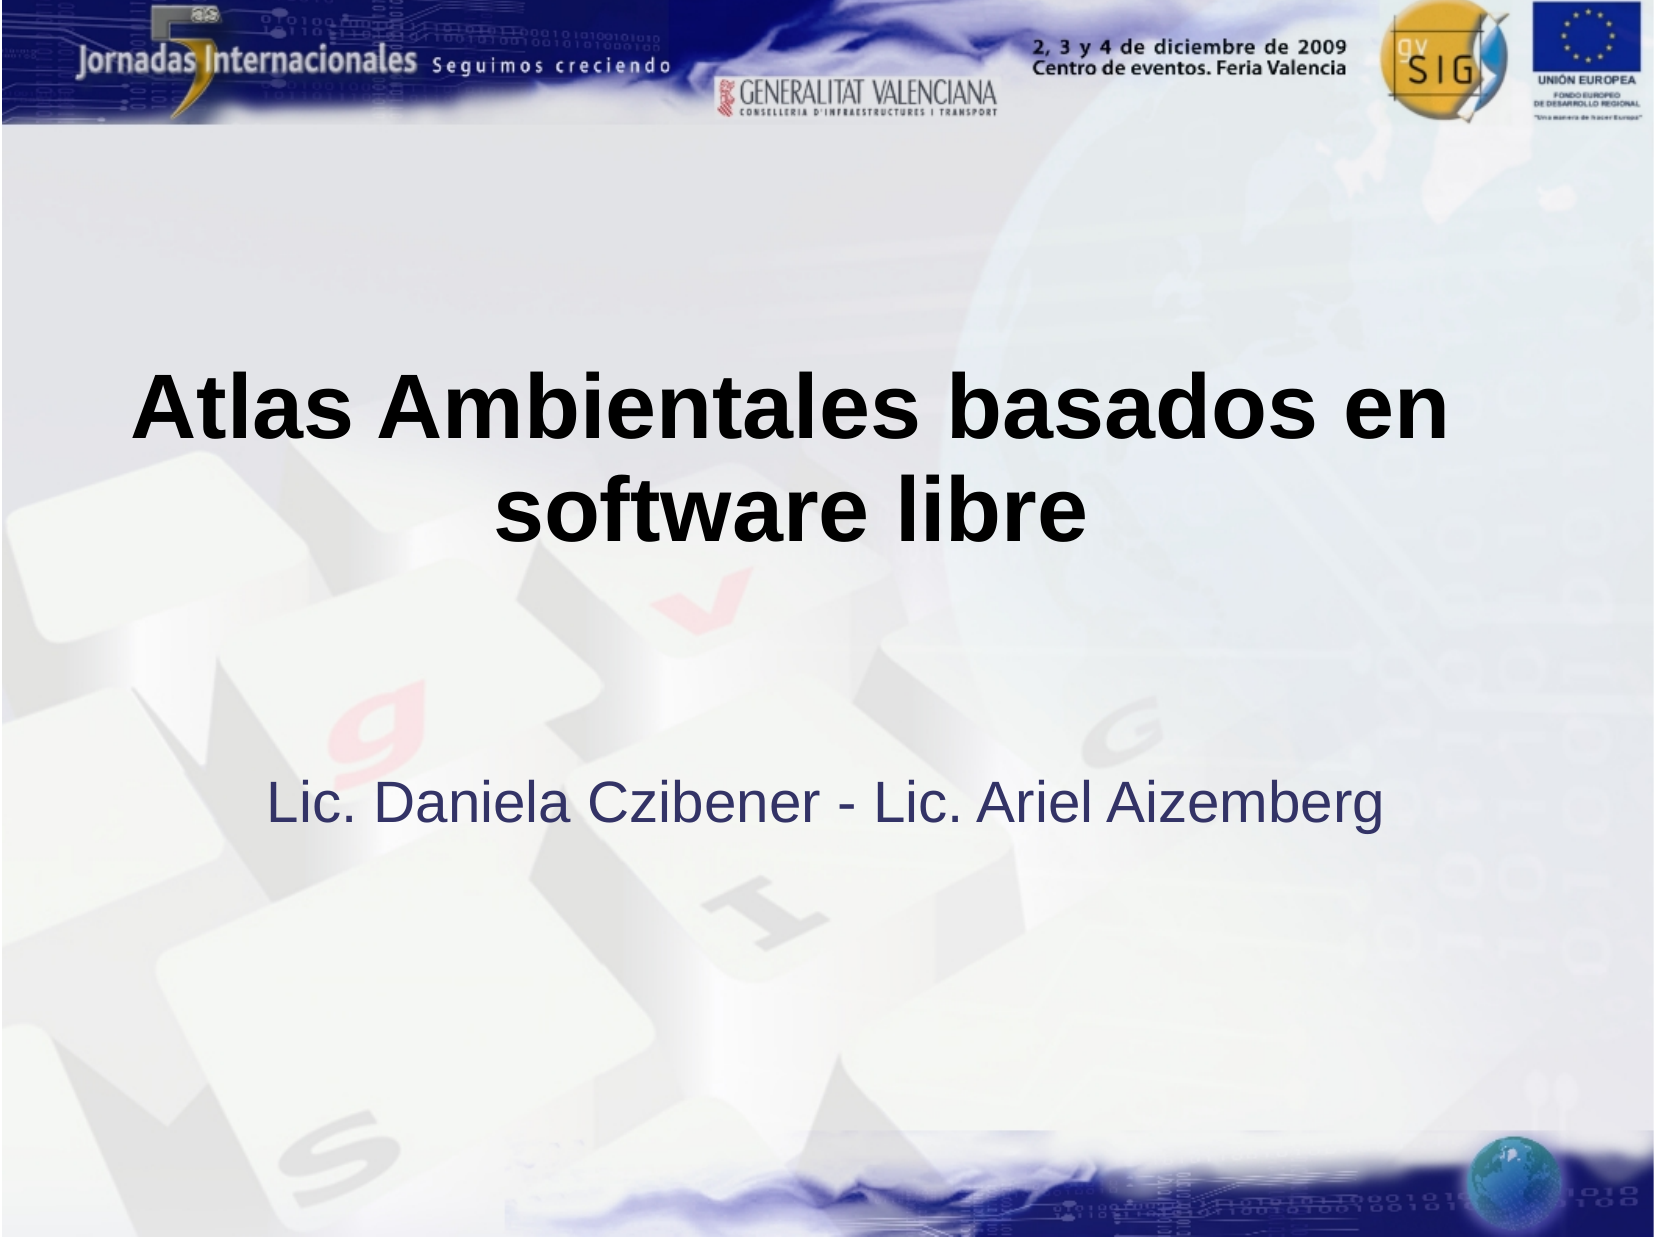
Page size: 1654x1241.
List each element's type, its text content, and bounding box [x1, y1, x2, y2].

picture [2, 0, 1654, 1237]
list Lic. Daniela Czibener - Lic. Ariel Aizemberg [82, 561, 1571, 916]
title Atlas Ambientales basados en software libre [47, 355, 1536, 562]
